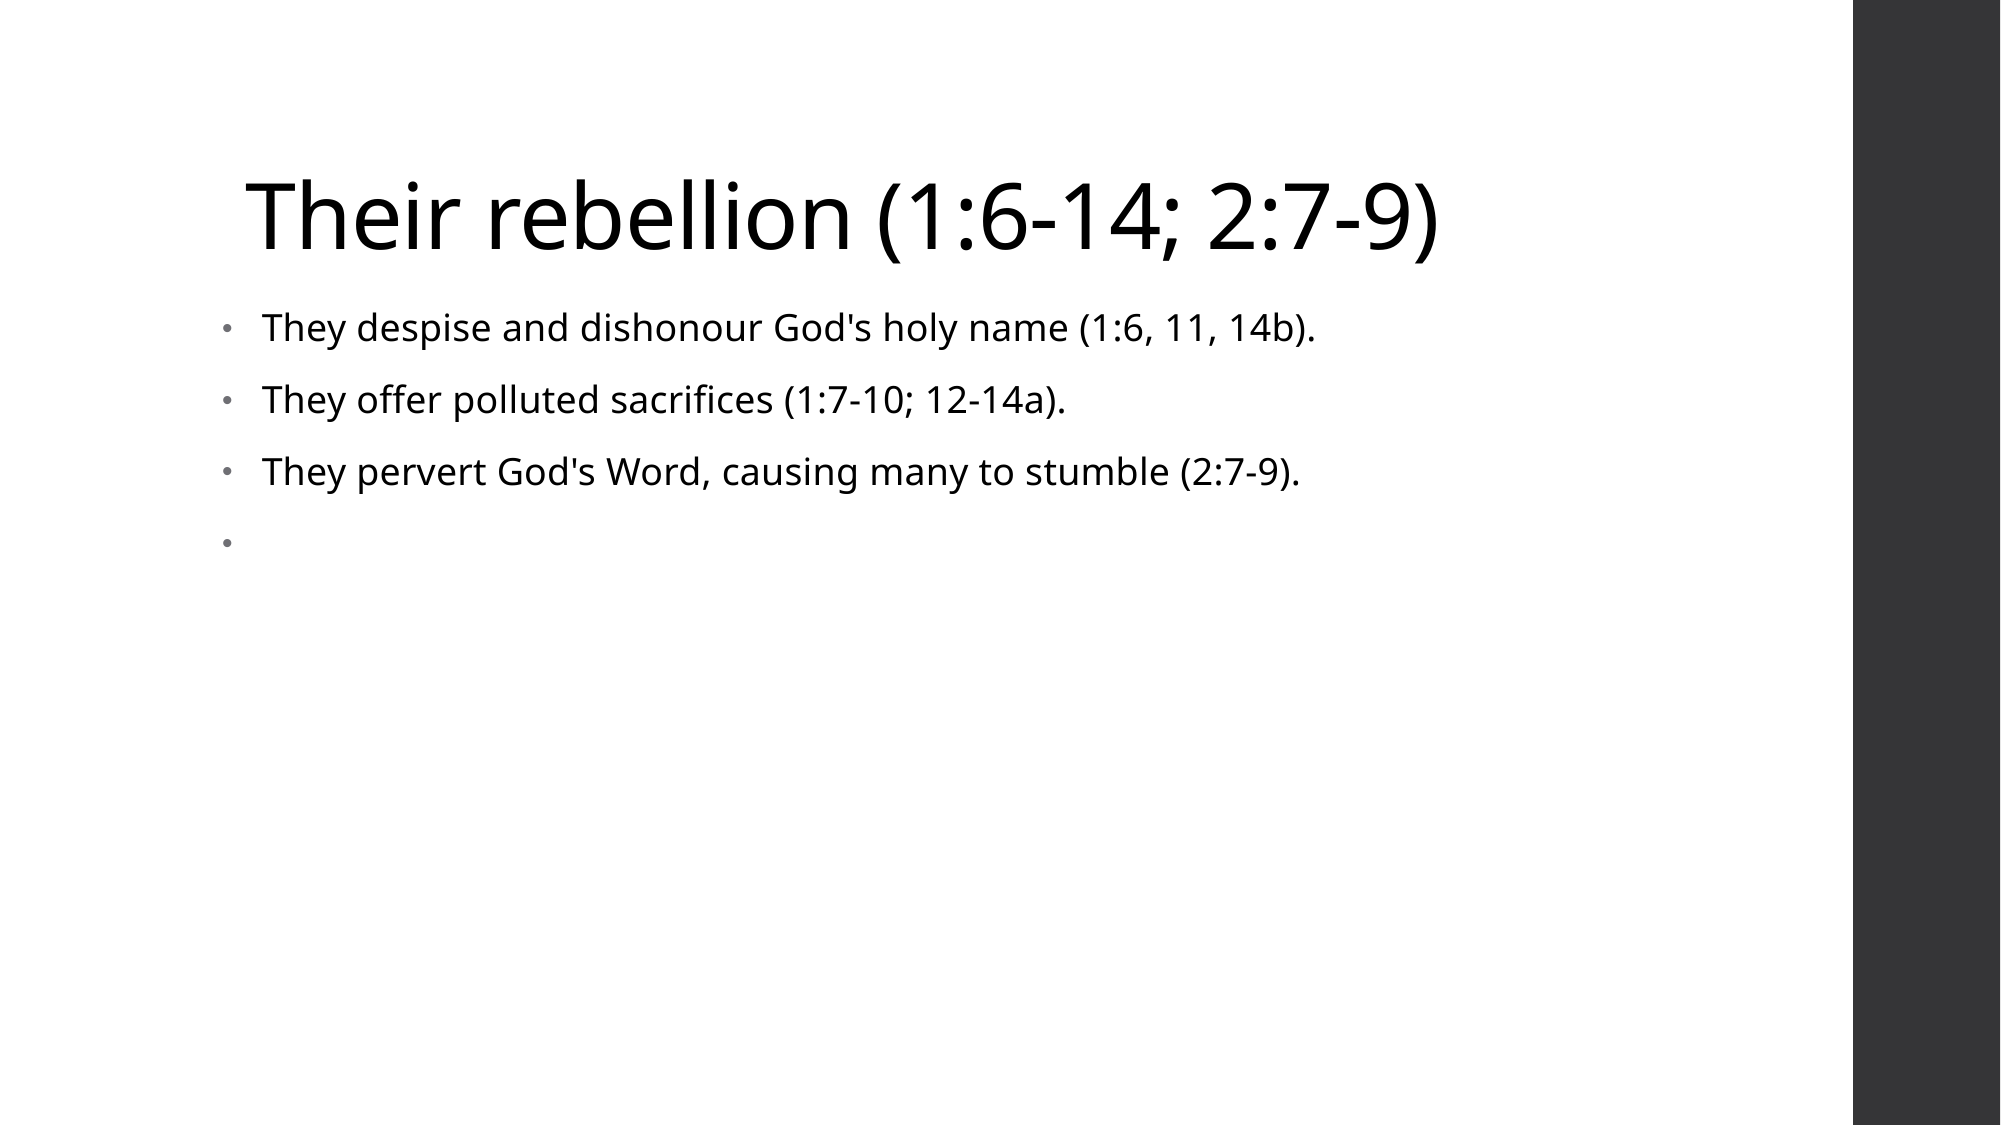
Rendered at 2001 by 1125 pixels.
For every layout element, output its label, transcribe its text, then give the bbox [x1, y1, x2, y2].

list They despise and dishonour God's holy name (1:6, 11, 14b). They offer polluted sacrifices (1:7-10; 12-14a). They pervert God's Word, causing many to stumble (2:7-9). [206, 299, 1617, 1014]
title Their rebellion (1:6-14; 2:7-9) [206, 60, 1797, 278]
